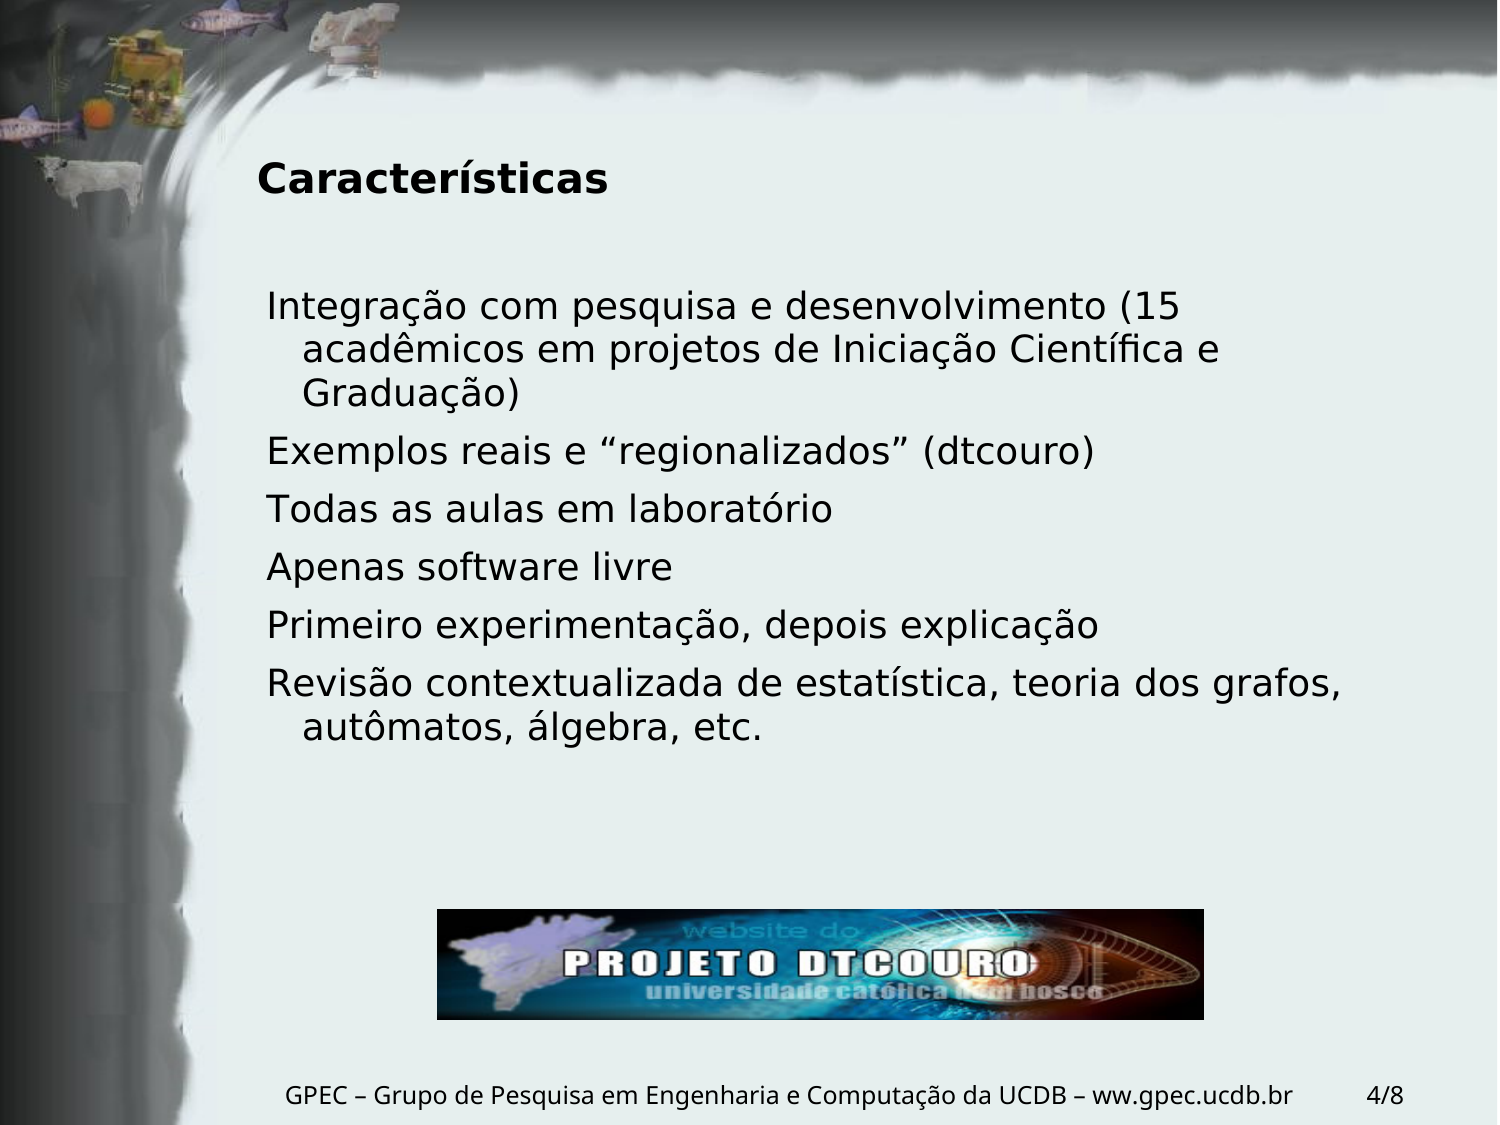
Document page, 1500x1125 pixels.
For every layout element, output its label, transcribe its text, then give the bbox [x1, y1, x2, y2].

picture [0, 0, 1498, 1125]
list Integração com pesquisa e desenvolvimento (15 acadêmicos em projetos de Iniciação Científica e Graduação) Exemplos reais e “regionalizados” (dtcouro) Todas as aulas em laboratório Apenas software livre Primeiro experimentação, depois explicação Revisão contextualizada de estatística, teoria dos grafos, autômatos, álgebra, etc. [216, 276, 1416, 757]
title Características [242, 113, 1425, 244]
